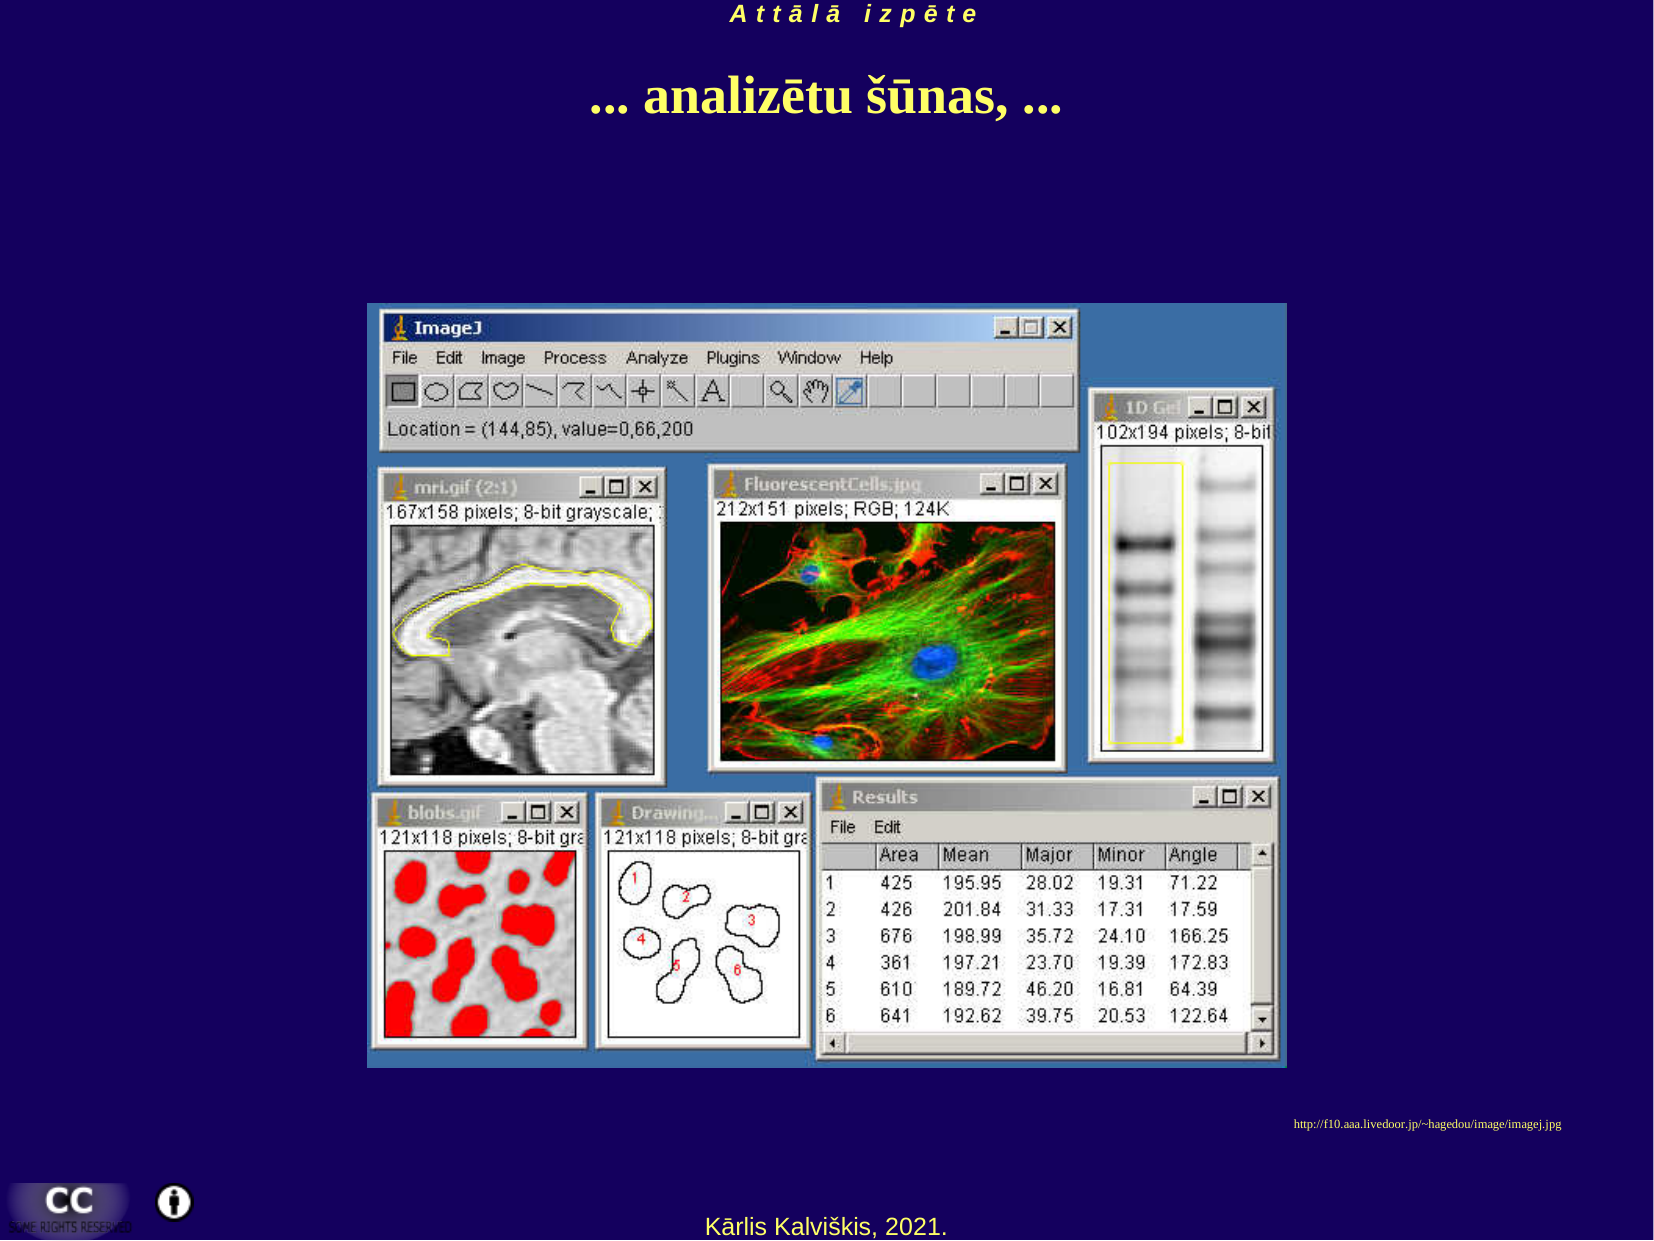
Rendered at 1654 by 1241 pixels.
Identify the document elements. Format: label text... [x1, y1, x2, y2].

picture [0, 1183, 141, 1241]
title ... analizētu šūnas, ... [120, 65, 1533, 334]
picture [155, 1183, 194, 1222]
text_box http://f10.aaa.livedoor.jp/~hagedou/image/imagej.jpg [1287, 1110, 1568, 1137]
picture [367, 303, 1287, 1068]
